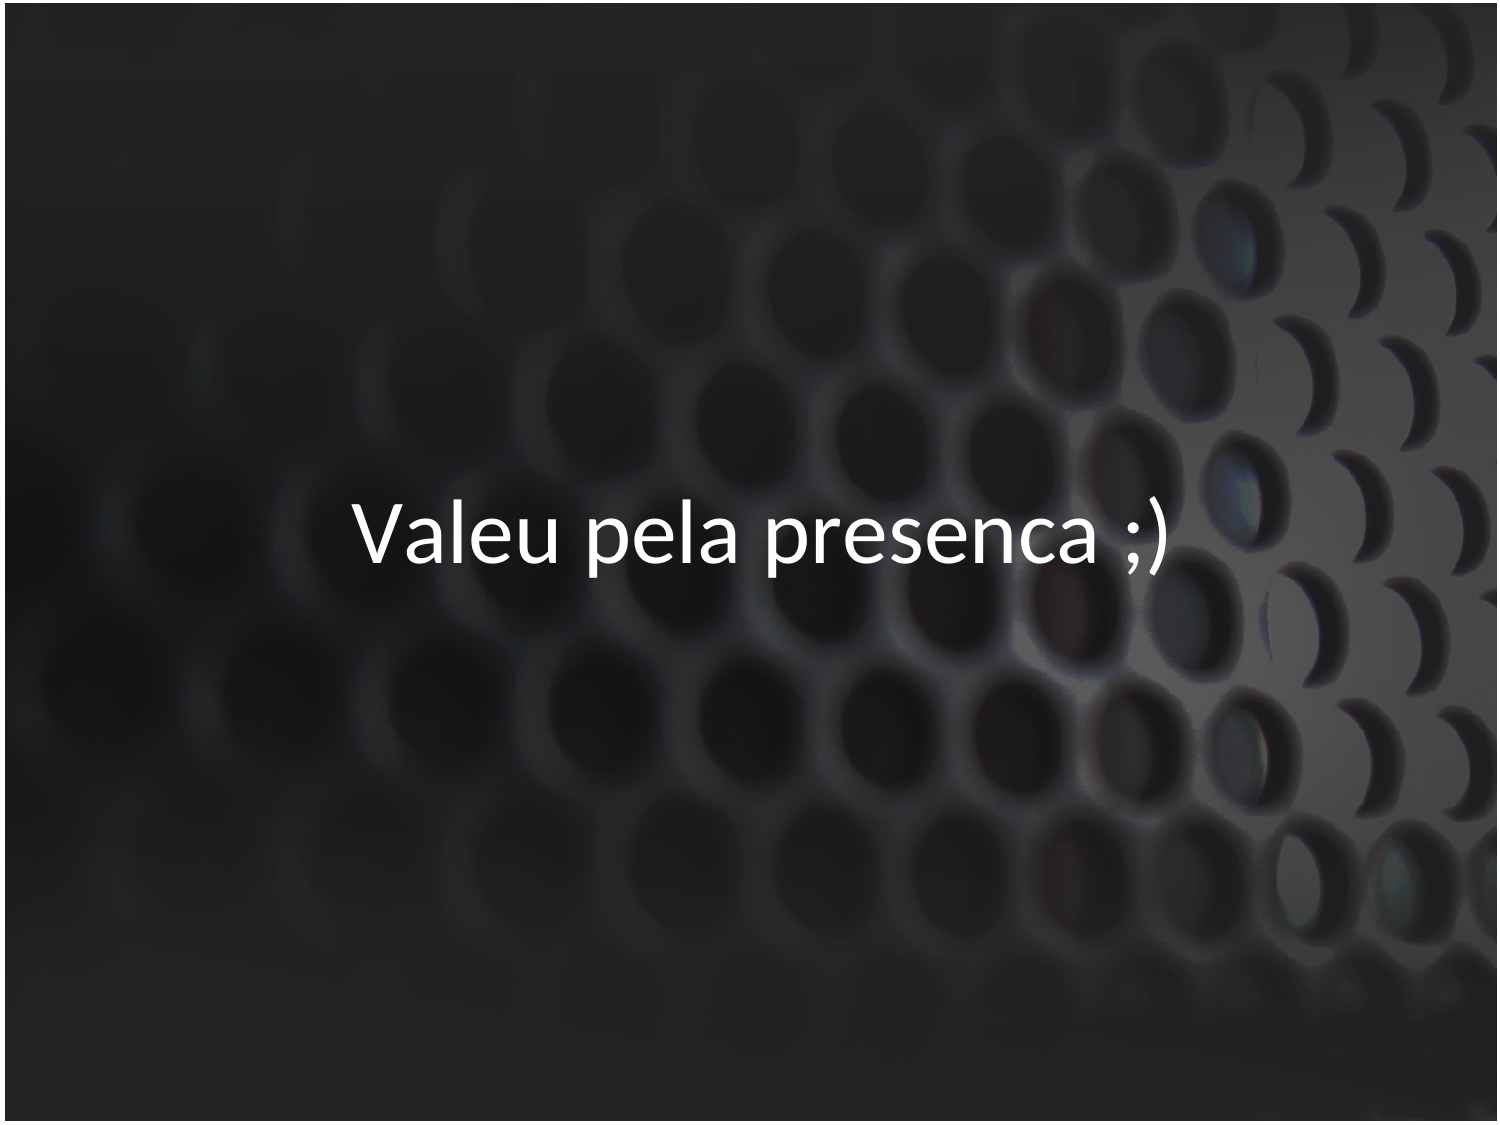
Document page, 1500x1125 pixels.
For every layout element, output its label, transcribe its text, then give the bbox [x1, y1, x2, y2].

title Valeu pela presenca ;) [88, 446, 1439, 635]
picture [0, 0, 1500, 1125]
